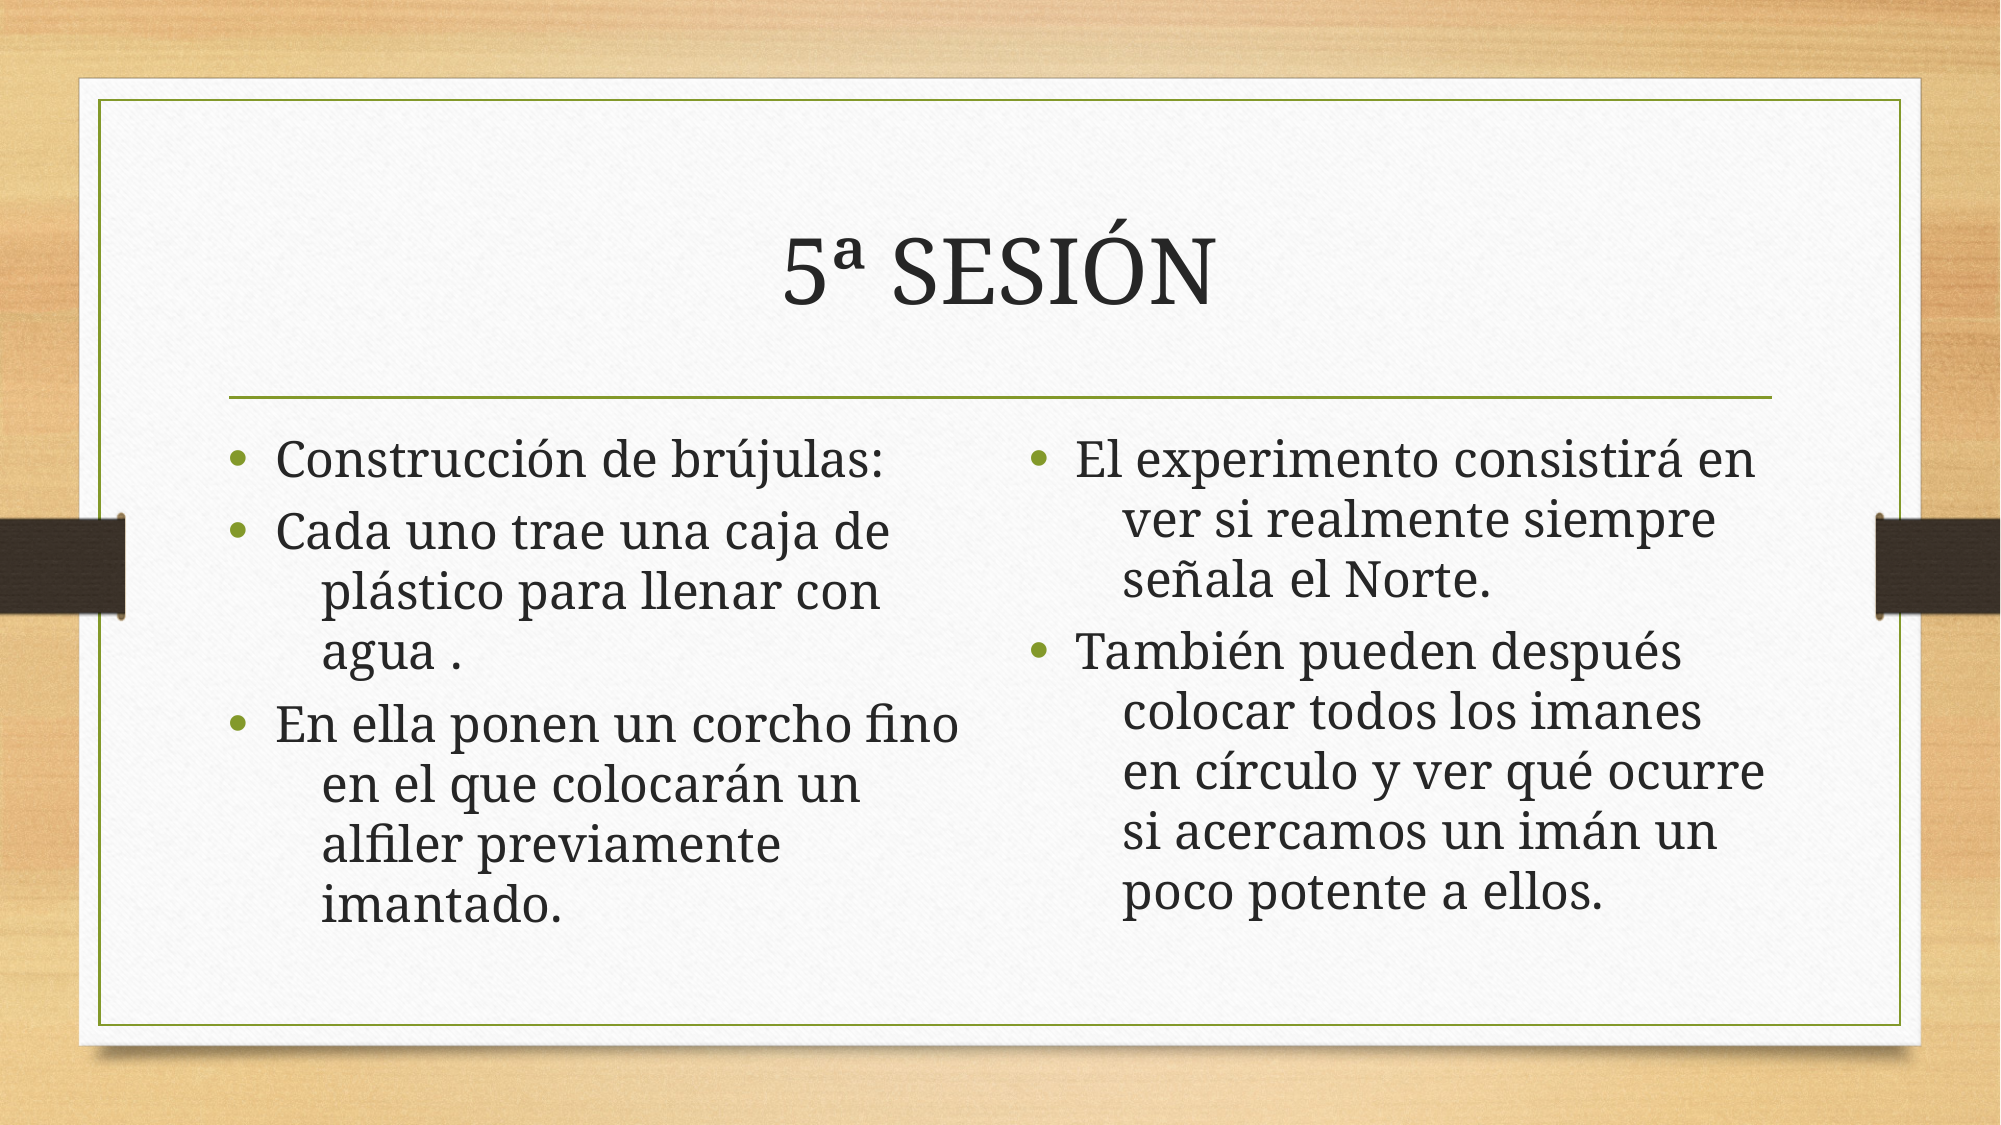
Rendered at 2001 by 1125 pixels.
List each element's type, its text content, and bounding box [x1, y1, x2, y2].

title 5ª SESIÓN [212, 161, 1788, 376]
list Construcción de brújulas: Cada uno trae una caja de plástico para llenar con agua . En ella ponen un corcho fino en el que colocarán un alfiler previamente imantado. [213, 420, 987, 964]
list El experimento consistirá en ver si realmente siempre señala el Norte. También pueden después colocar todos los imanes en círculo y ver qué ocurre si acercamos un imán un poco potente a ellos. [1013, 420, 1788, 964]
